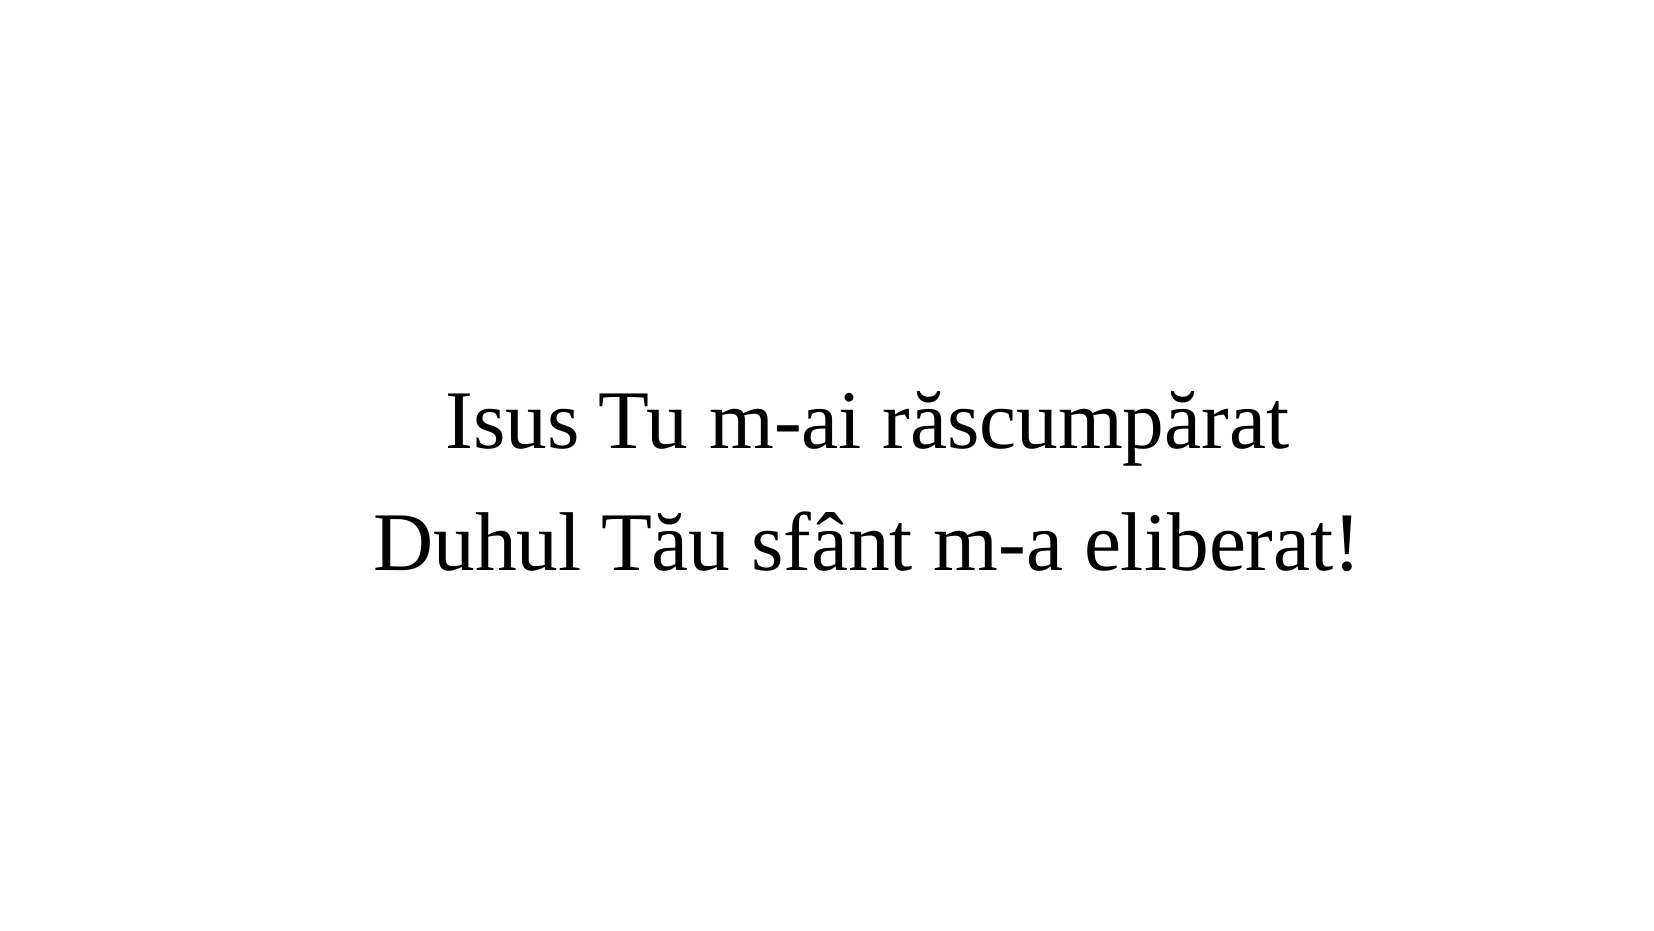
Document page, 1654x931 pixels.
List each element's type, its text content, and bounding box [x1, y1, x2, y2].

subtitle Isus Tu m-ai răscumpărat Duhul Tău sfânt m-a eliberat! [153, 363, 1583, 589]
